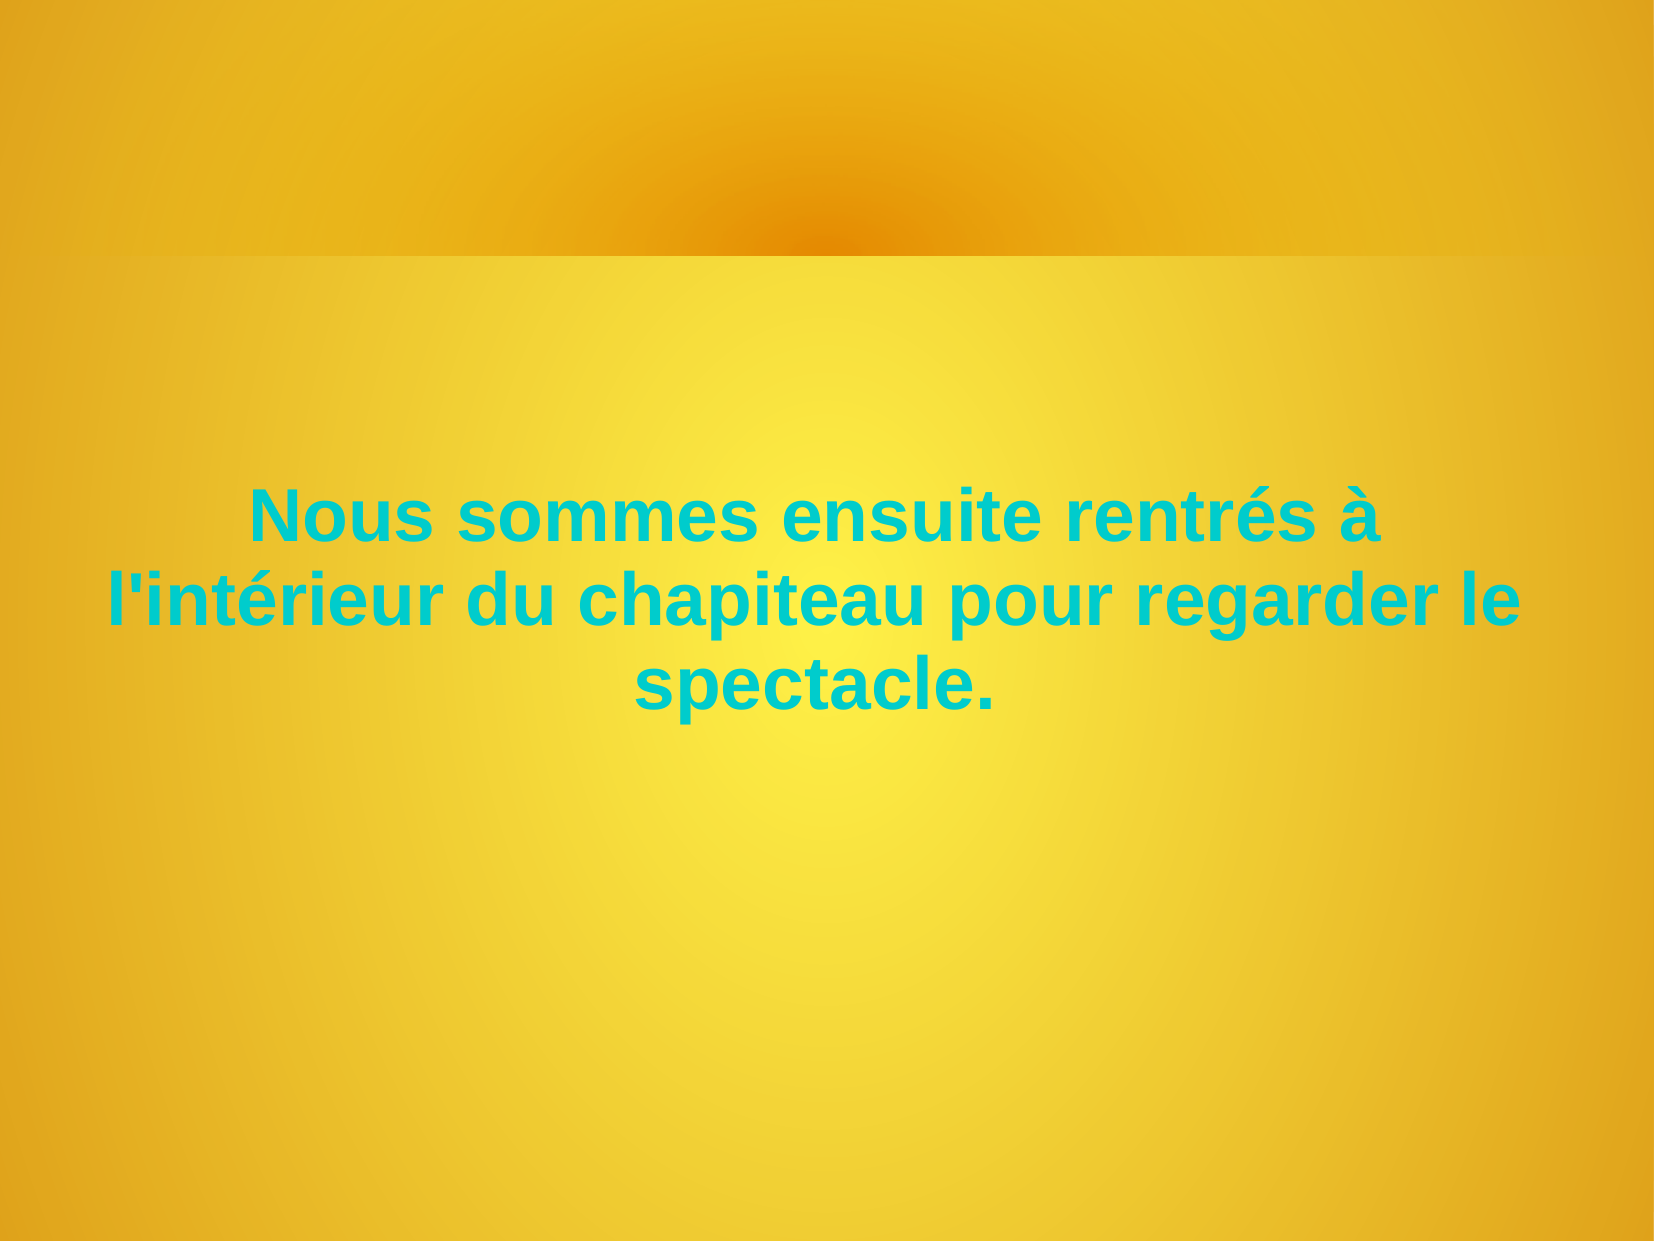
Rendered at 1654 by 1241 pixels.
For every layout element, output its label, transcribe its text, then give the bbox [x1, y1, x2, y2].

title Nous sommes ensuite rentrés à l'intérieur du chapiteau pour regarder le spectacle. [70, 473, 1560, 726]
